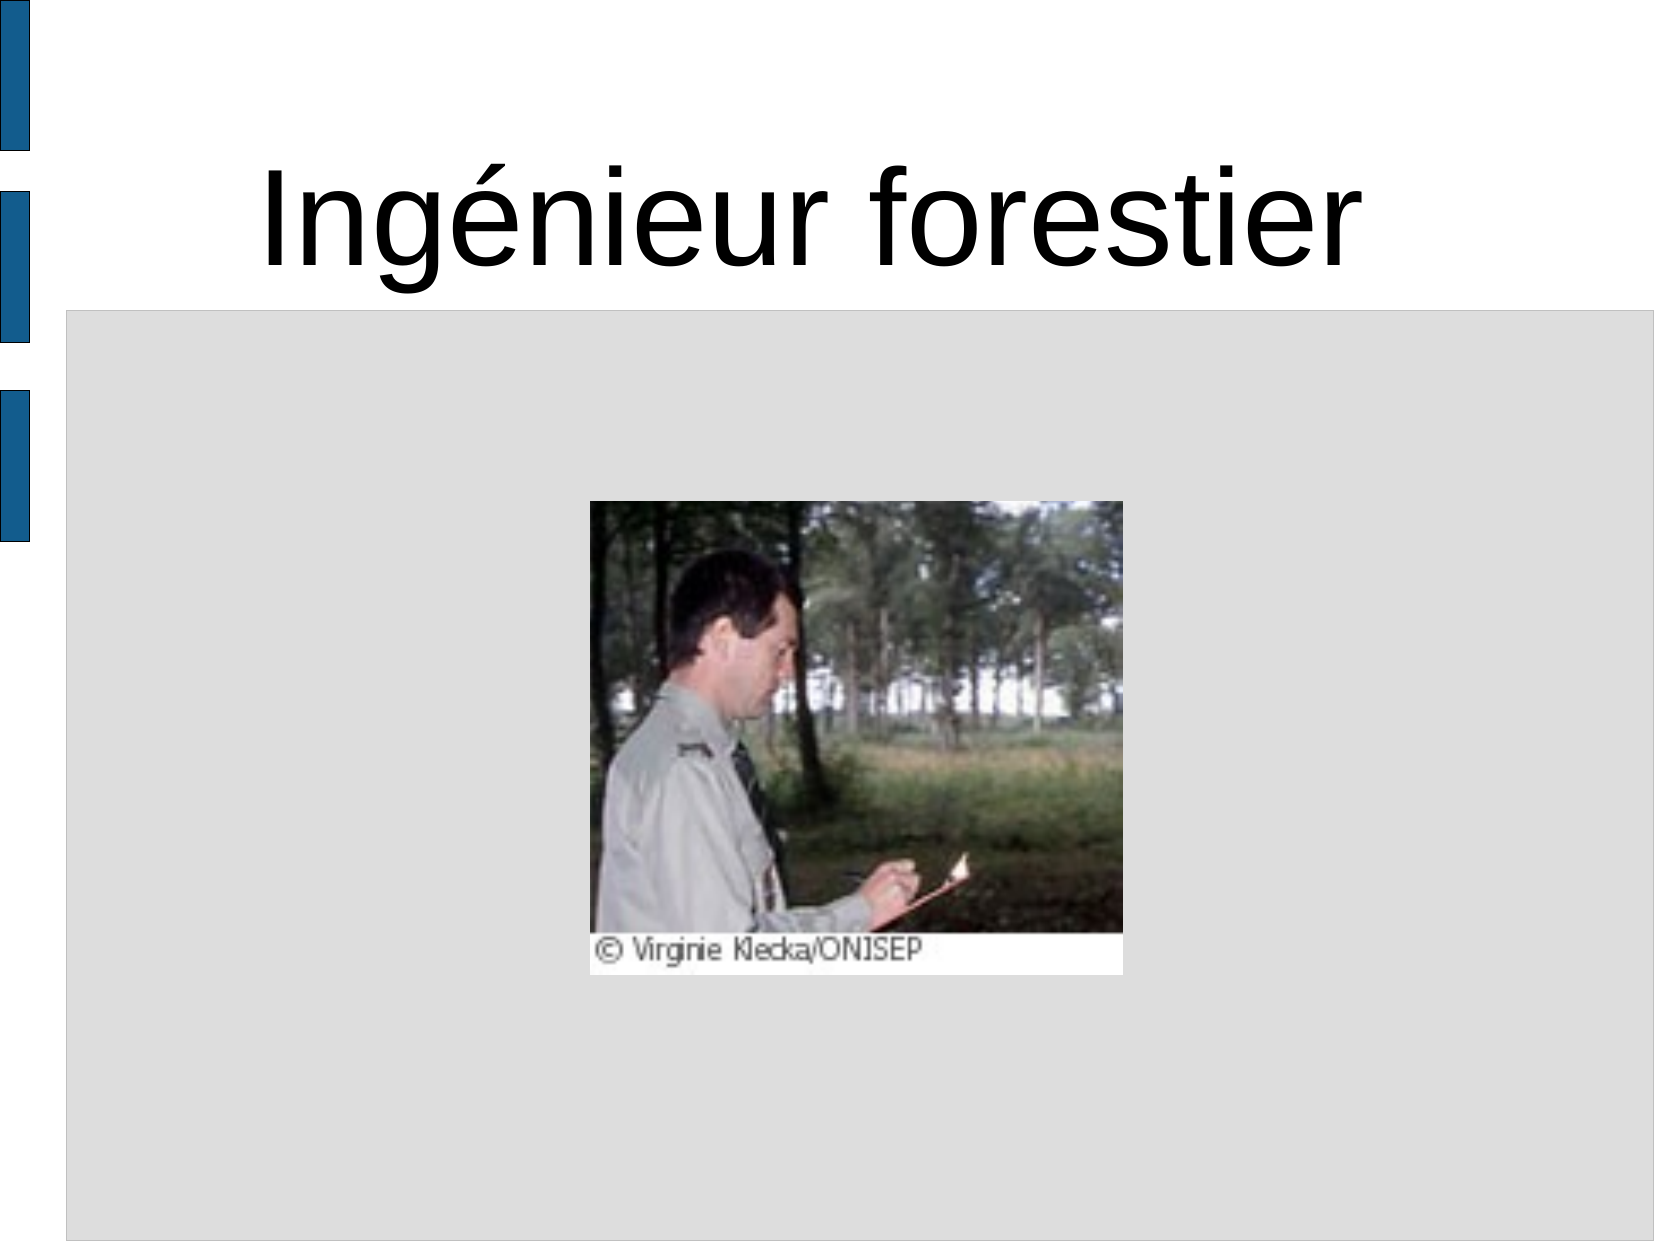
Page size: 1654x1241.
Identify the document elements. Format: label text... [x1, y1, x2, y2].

subtitle [121, 344, 1534, 1127]
picture [590, 501, 1123, 975]
title Ingénieur forestier [88, 114, 1534, 322]
